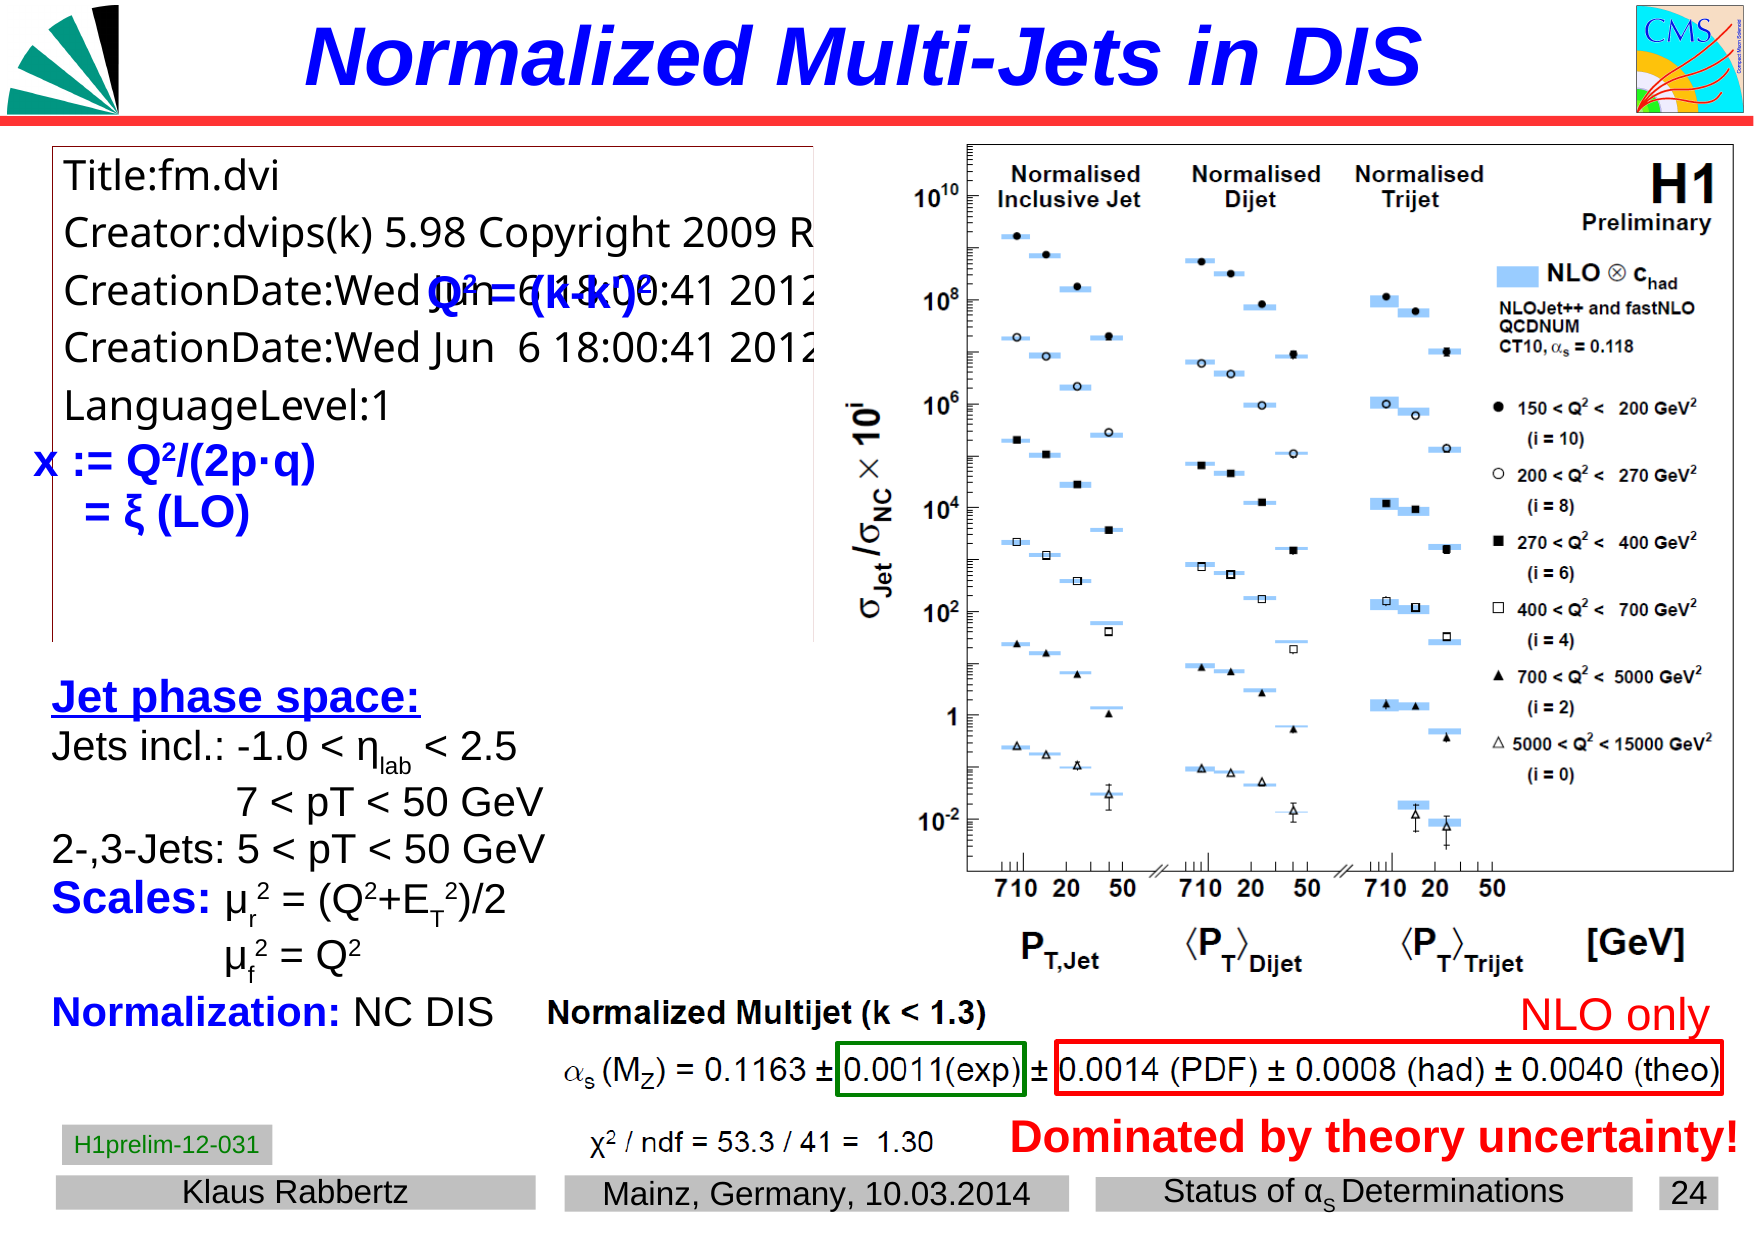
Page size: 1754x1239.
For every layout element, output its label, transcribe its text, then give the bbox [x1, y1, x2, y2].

picture [1059, 1044, 1720, 1091]
text_box NLO only [1507, 983, 1723, 1047]
text_box Dominated by theory uncertainty! [997, 1105, 1751, 1169]
text_box Q2 = (k-k')2 [415, 261, 664, 325]
picture [544, 994, 1722, 1161]
title Normalized Multi-Jets in DIS [123, 0, 1606, 114]
text_box Jet phase space: Jets incl.: -1.0 < ηlab < 2.5 7 < pT < 50 GeV 2-,3-Jets: 5 < pT < 50 GeV Scales: μr2 = (Q2+ET2)/2 μf2 = Q2 Normalization: NC DIS [39, 665, 557, 1044]
picture [49, 143, 814, 642]
picture [7, 5, 119, 116]
picture [1636, 5, 1744, 113]
text_box H1prelim-12-031 [62, 1124, 273, 1165]
picture [839, 139, 1746, 982]
text_box x := Q2/(2p·q) = ξ (LO) [21, 429, 326, 544]
